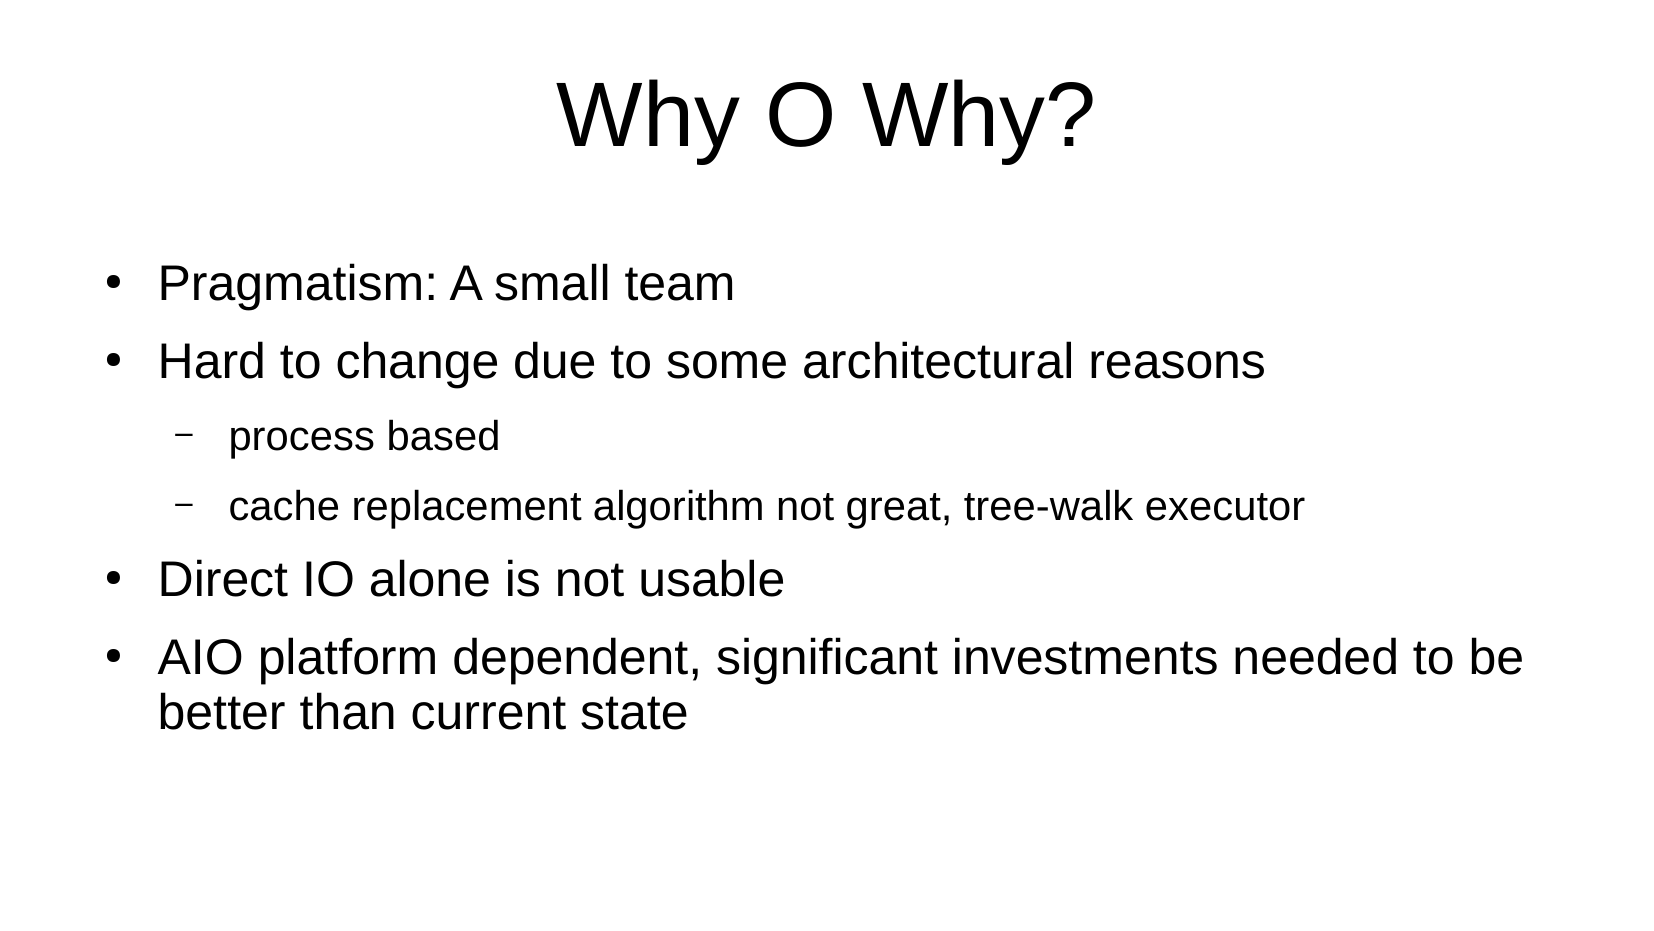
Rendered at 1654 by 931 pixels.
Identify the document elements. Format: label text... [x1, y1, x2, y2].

title Why O Why? [82, 37, 1571, 193]
list Pragmatism: A small team Hard to change due to some architectural reasons process based cache replacement algorithm not great, tree-walk executor Direct IO alone is not usable AIO platform dependent, significant investments needed to be better than current state [86, 255, 1576, 901]
